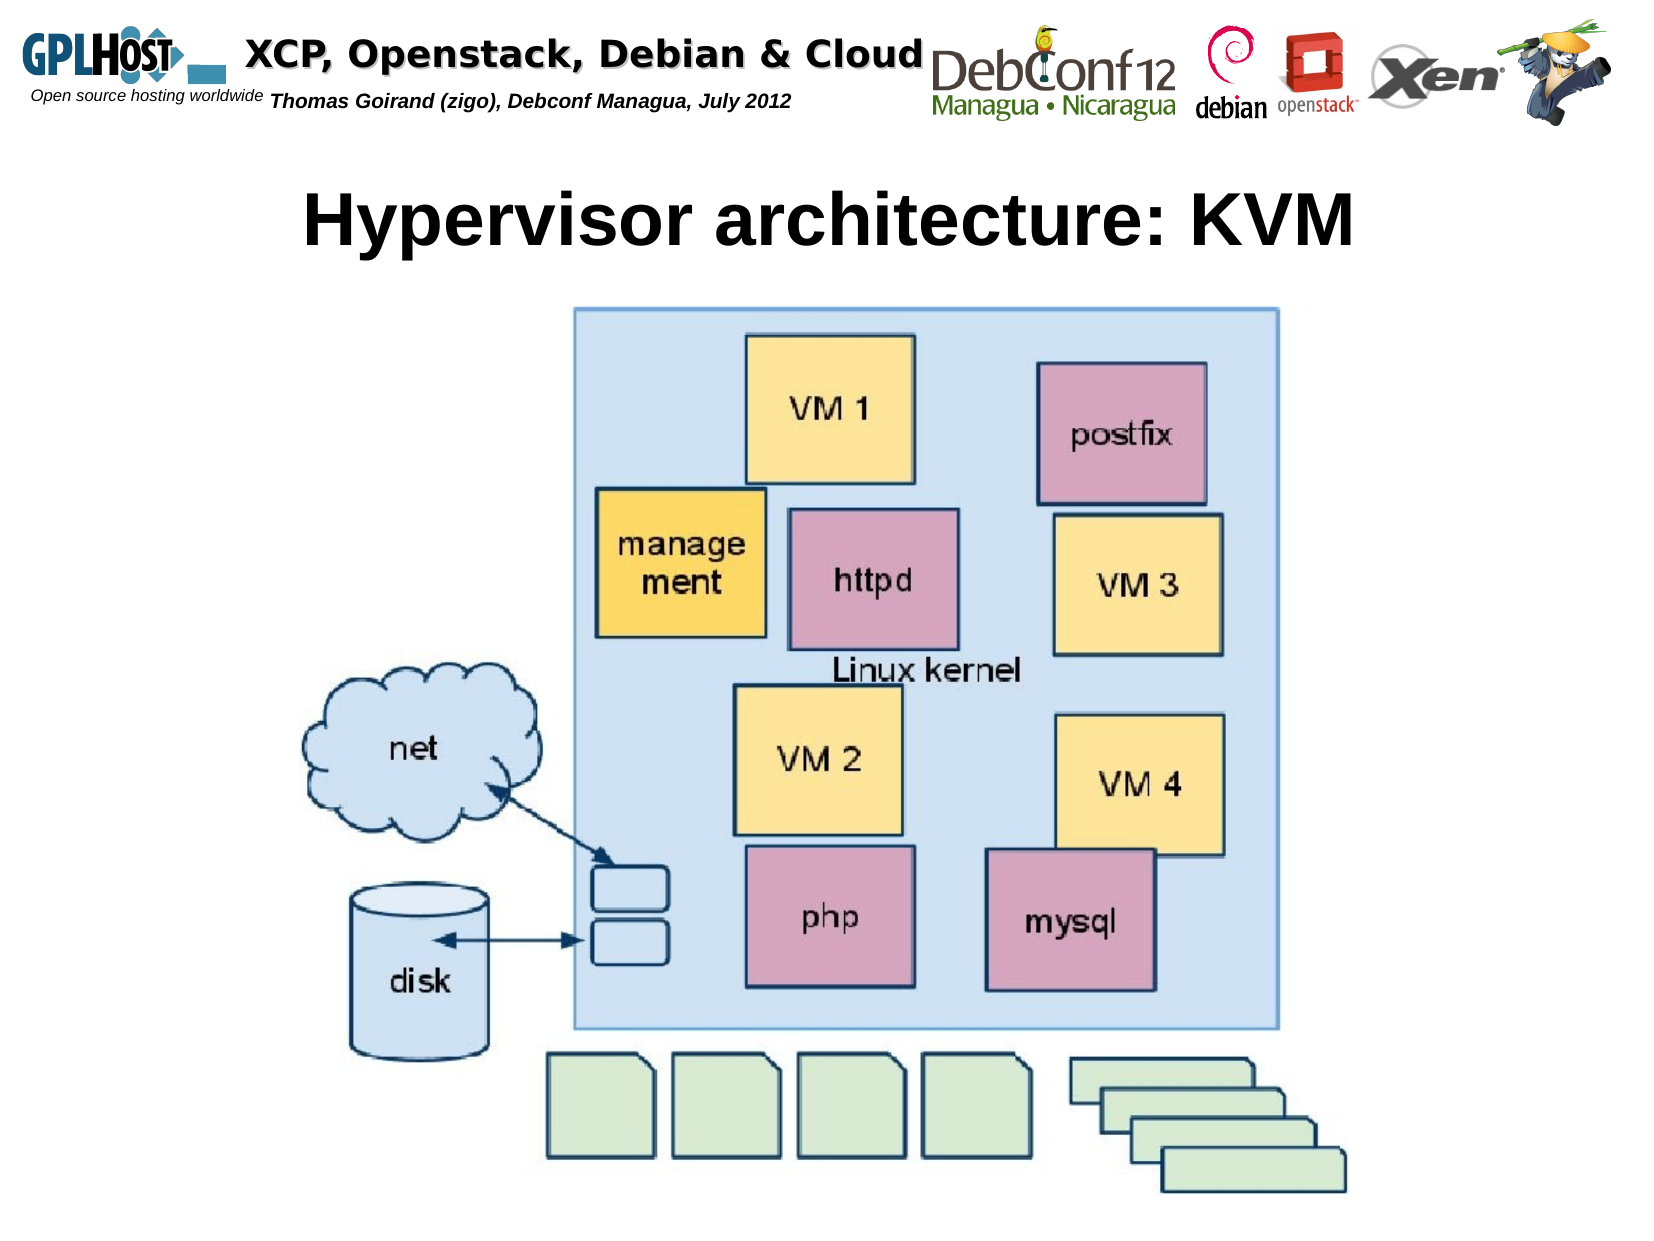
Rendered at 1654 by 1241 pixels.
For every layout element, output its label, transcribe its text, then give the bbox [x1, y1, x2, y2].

picture [933, 25, 1175, 121]
picture [21, 19, 226, 89]
text_box Hypervisor architecture: KVM [103, 170, 1556, 269]
picture [1497, 19, 1611, 126]
picture [295, 303, 1350, 1199]
picture [1271, 24, 1364, 121]
